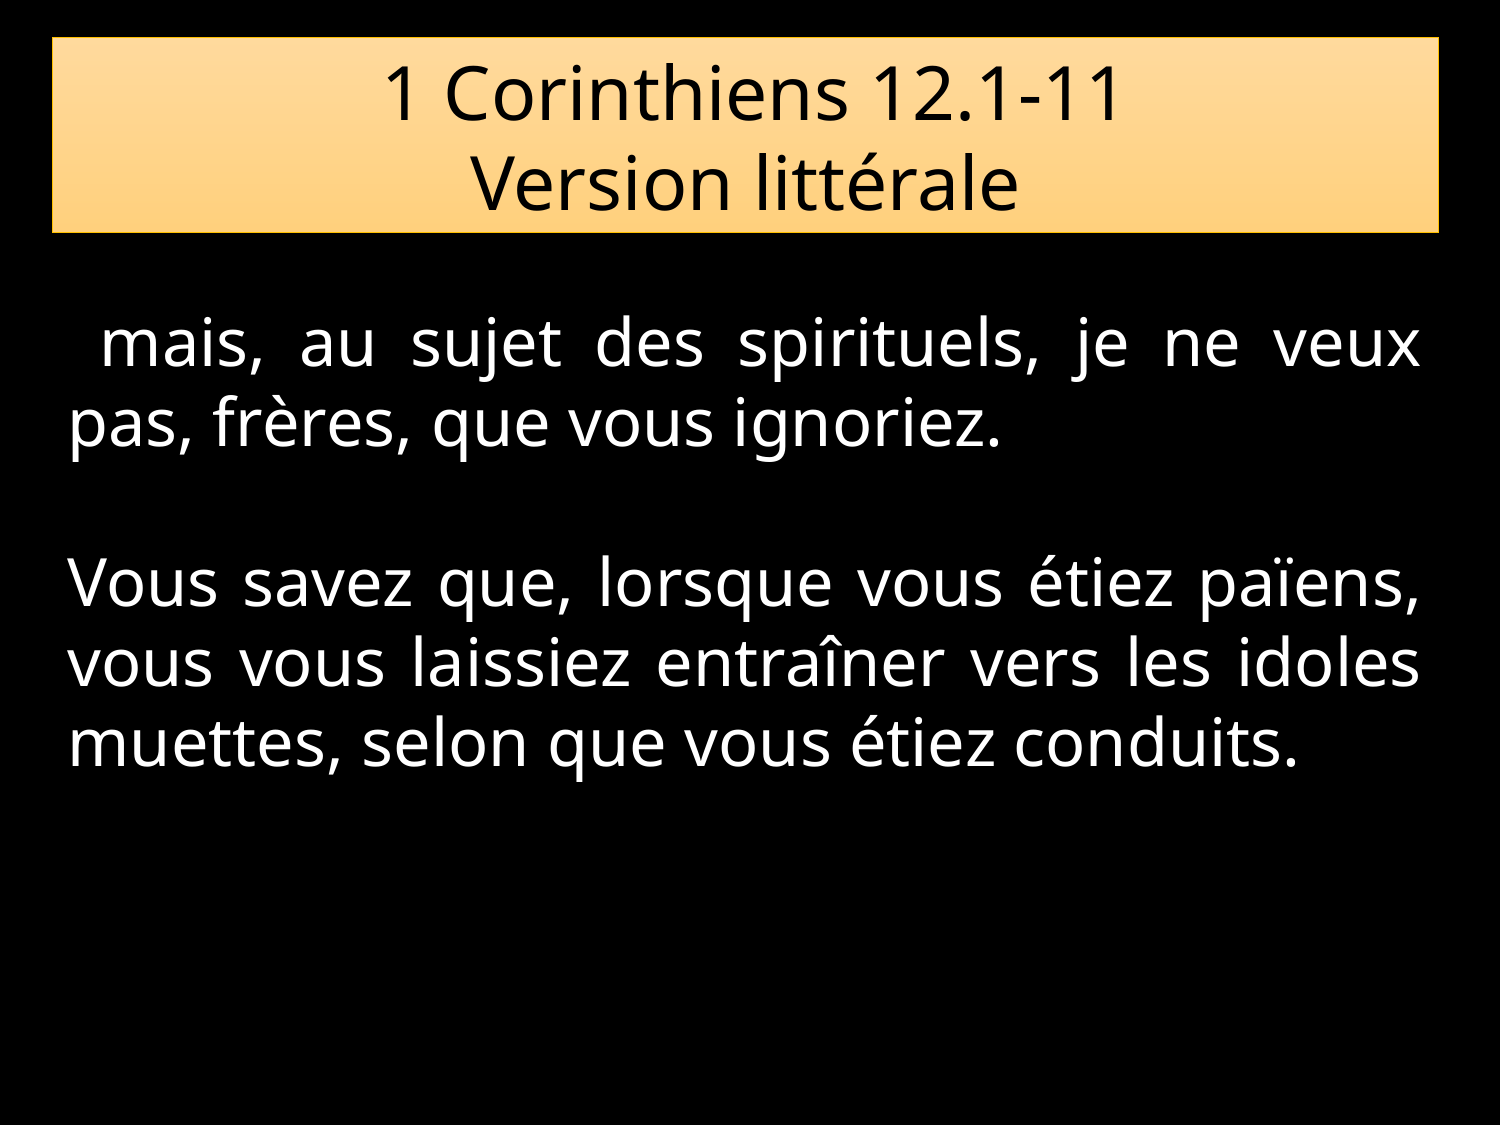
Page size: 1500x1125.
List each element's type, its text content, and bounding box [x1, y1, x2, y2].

text_box mais, au sujet des spirituels, je ne veux pas, frères, que vous ignoriez. Vous savez que, lorsque vous étiez païens, vous vous laissiez entraîner vers les idoles muettes, selon que vous étiez conduits. [52, 292, 1439, 787]
text_box 1 Corinthiens 12.1-11 Version littérale [52, 37, 1439, 233]
